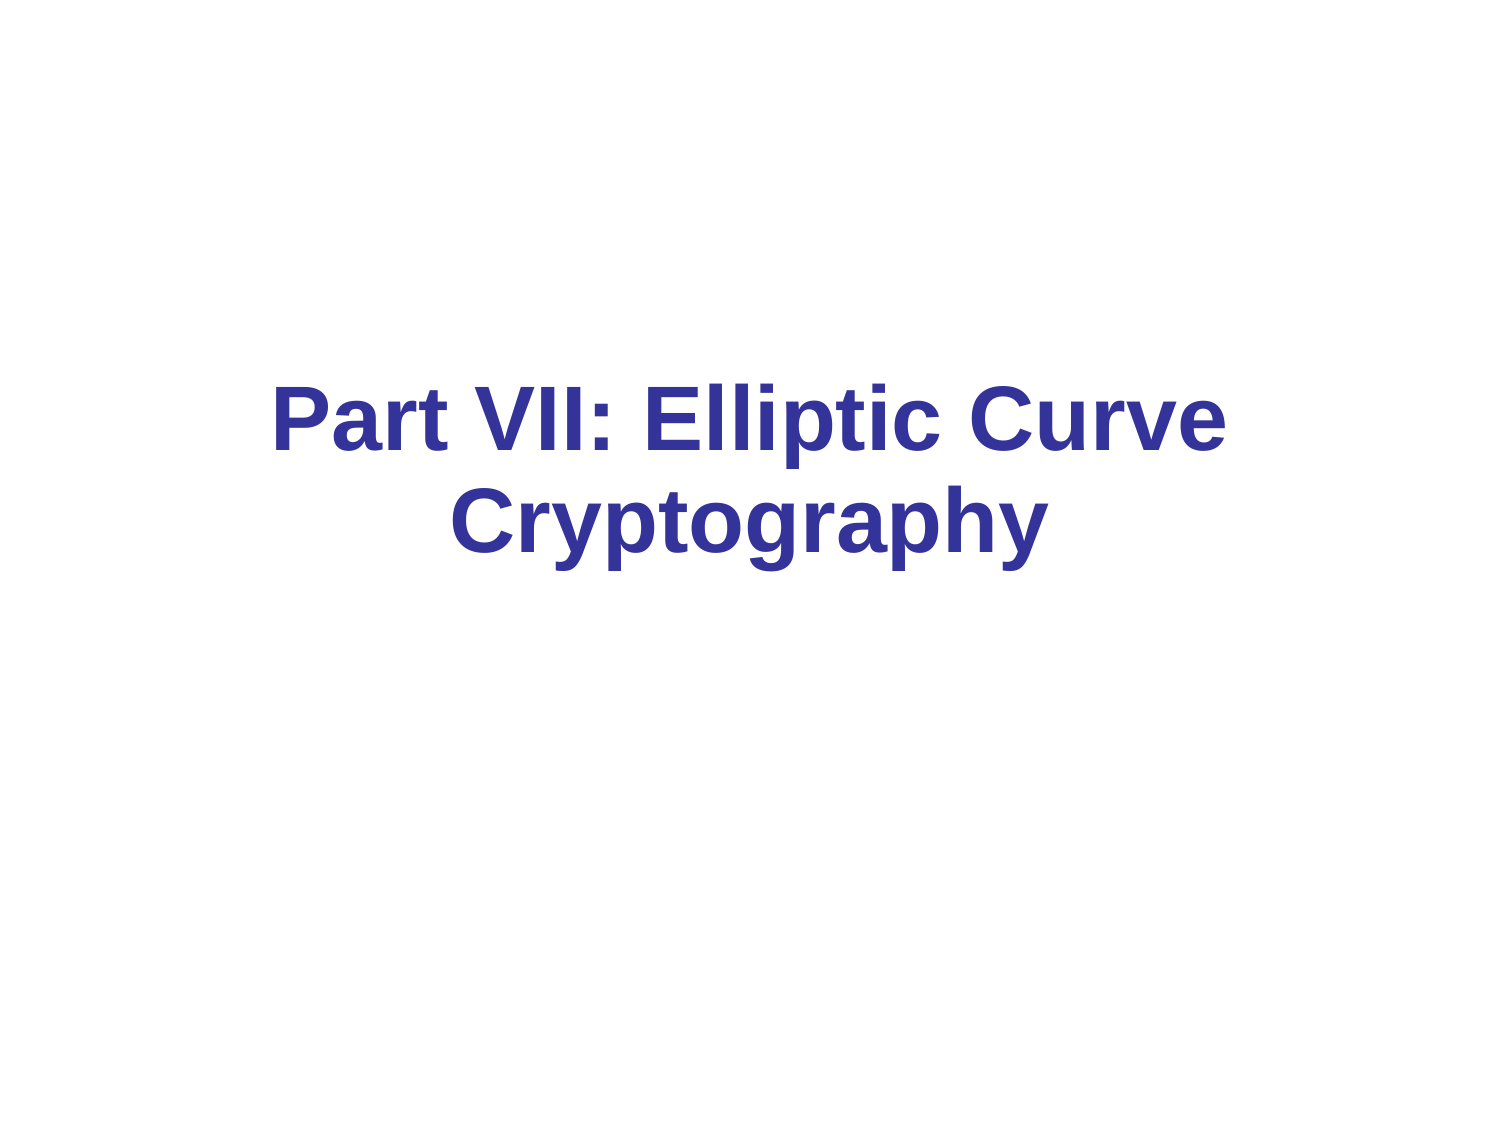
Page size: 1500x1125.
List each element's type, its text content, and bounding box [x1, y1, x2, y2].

title Part VII: Elliptic Curve Cryptography [112, 349, 1388, 591]
